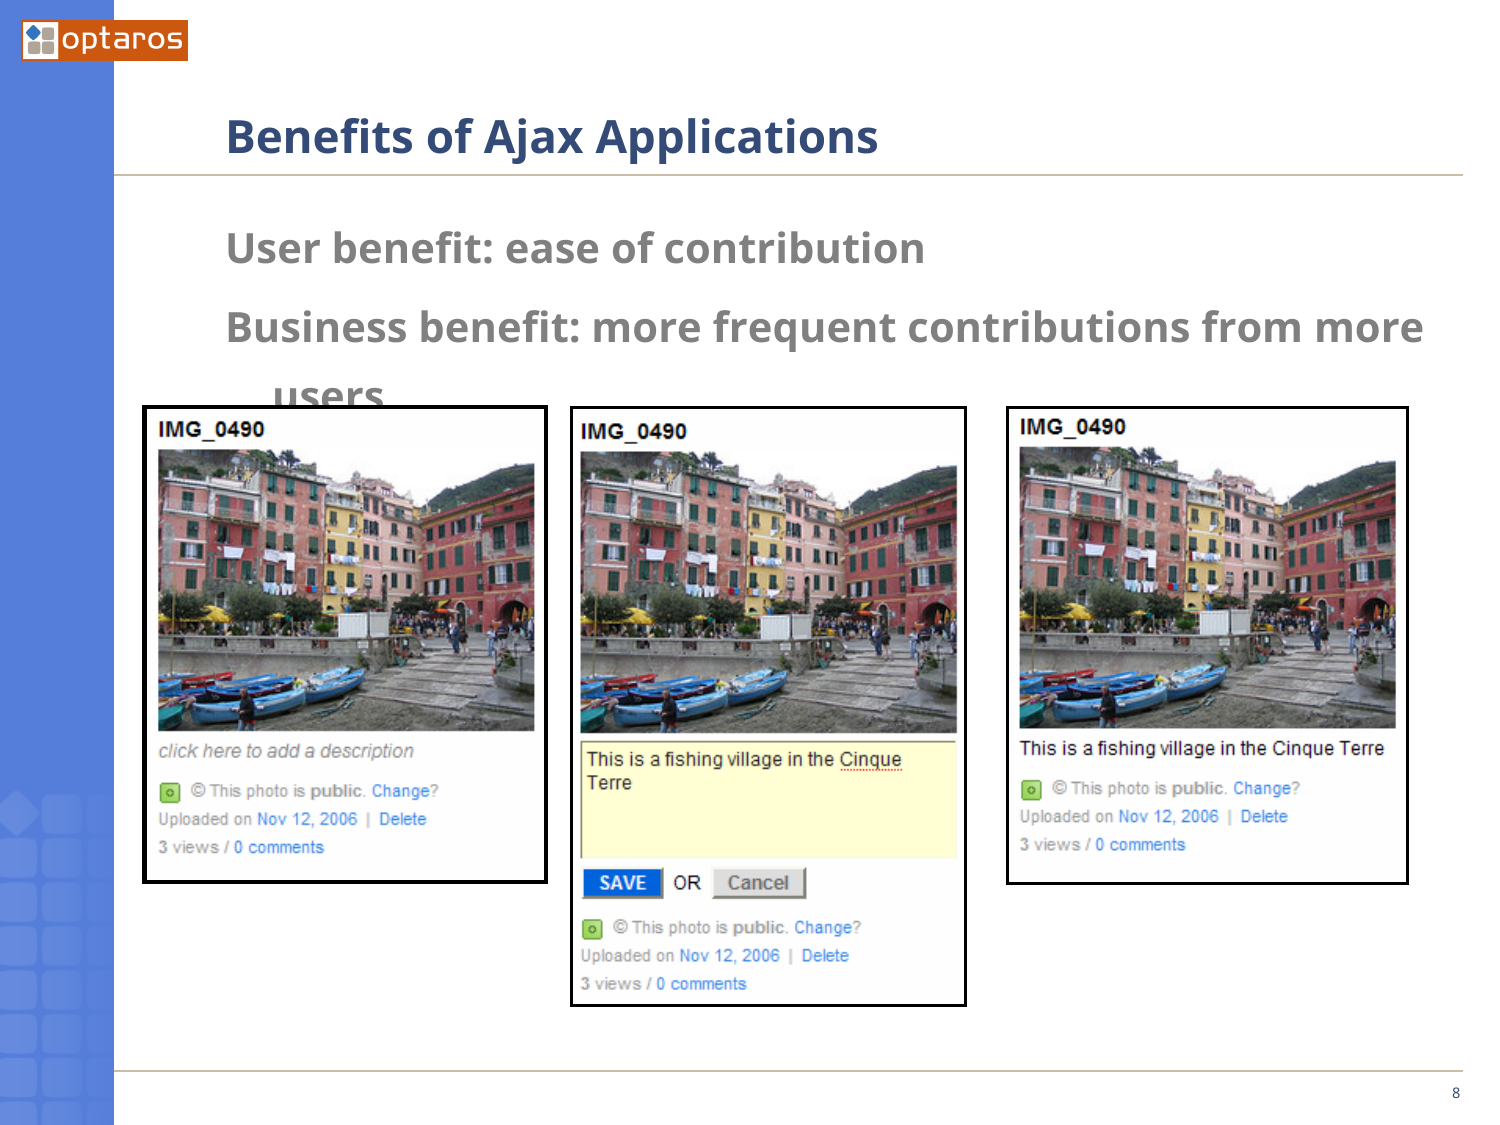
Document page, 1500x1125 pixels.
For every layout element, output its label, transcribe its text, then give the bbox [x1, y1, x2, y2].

picture [146, 409, 544, 880]
picture [573, 408, 965, 1004]
picture [0, 0, 188, 1125]
picture [1009, 408, 1407, 883]
list User benefit: ease of contribution Business benefit: more frequent contributions from more users [224, 199, 1463, 988]
title Benefits of Ajax Applications [224, 37, 1463, 175]
